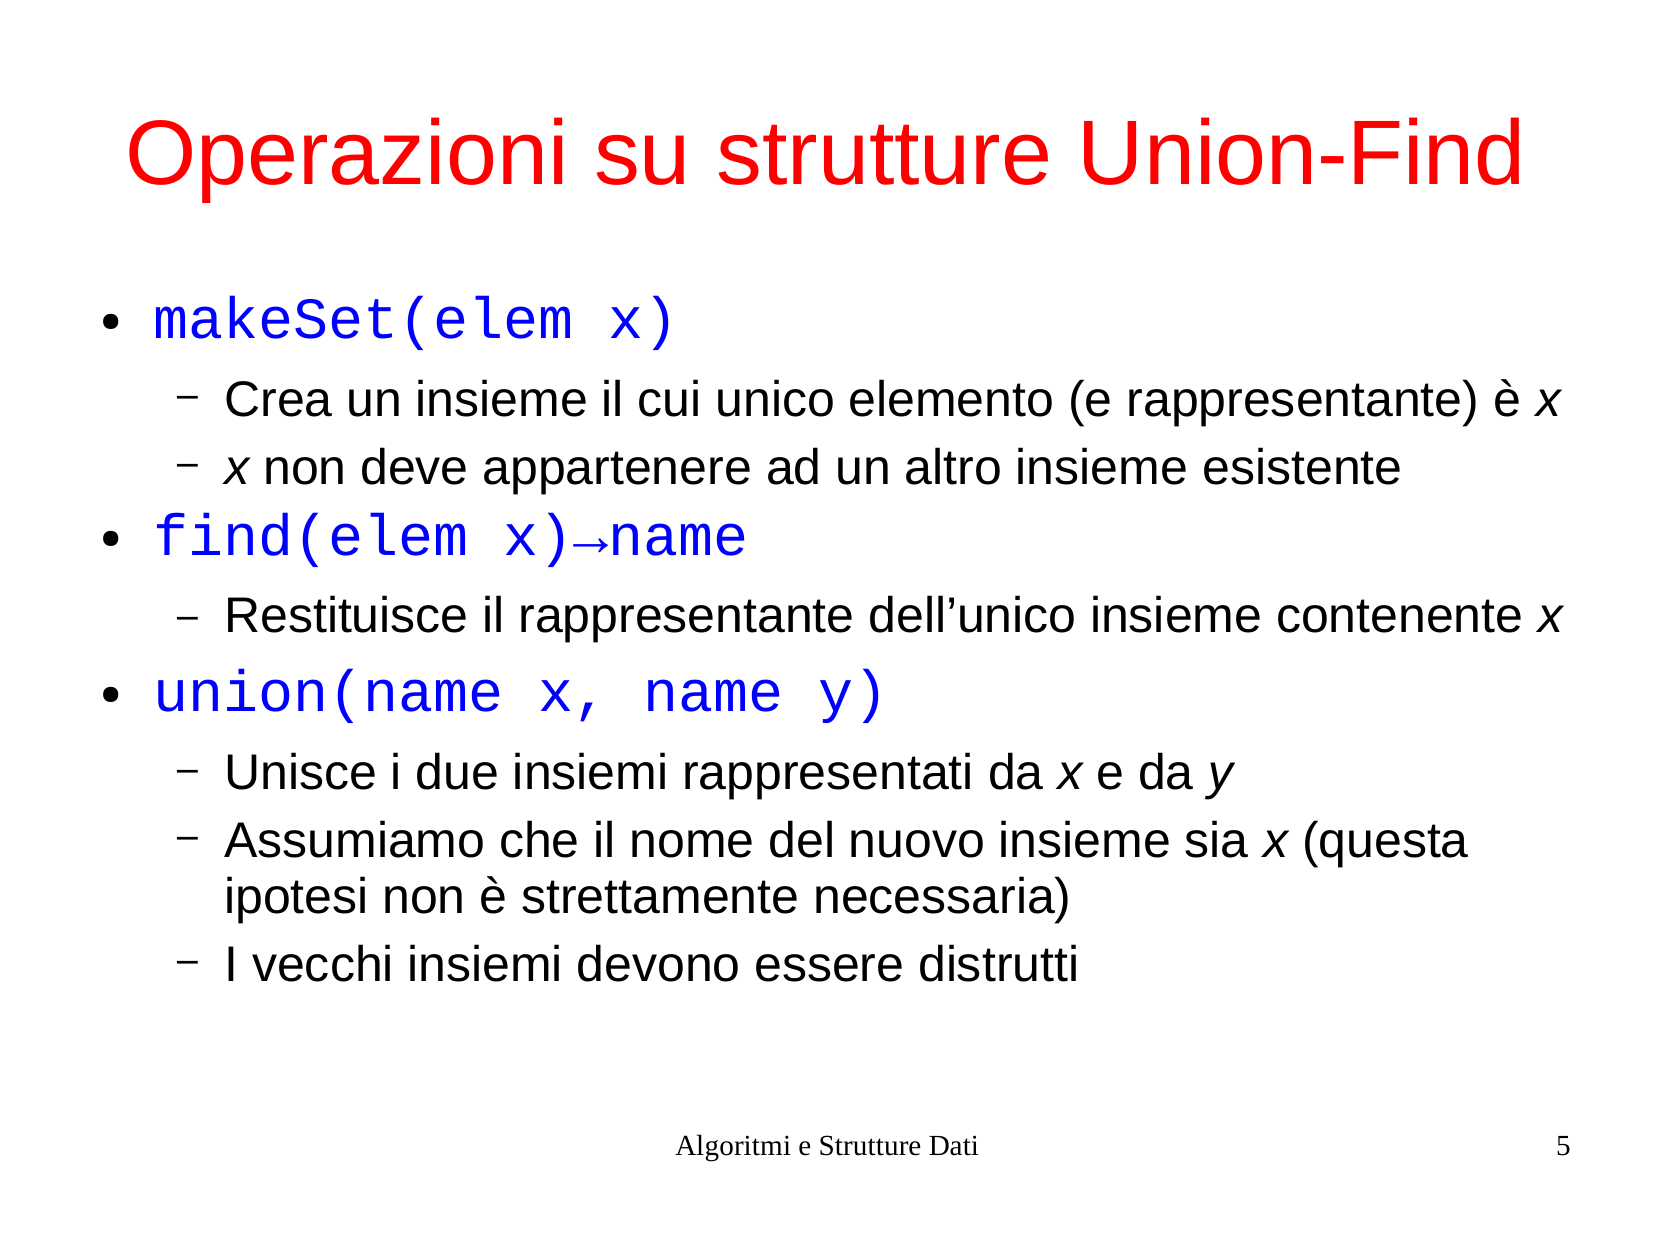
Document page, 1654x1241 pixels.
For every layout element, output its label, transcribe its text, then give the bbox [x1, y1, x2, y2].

title Operazioni su strutture Union-Find [82, 49, 1571, 257]
list makeSet(elem x) Crea un insieme il cui unico elemento (e rappresentante) è x x non deve appartenere ad un altro insieme esistente find(elem x)→name Restituisce il rappresentante dell’unico insieme contenente x union(name x, name y) Unisce i due insiemi rappresentati da x e da y Assumiamo che il nome del nuovo insieme sia x (questa ipotesi non è strettamente necessaria) I vecchi insiemi devono essere distrutti [82, 290, 1571, 1109]
